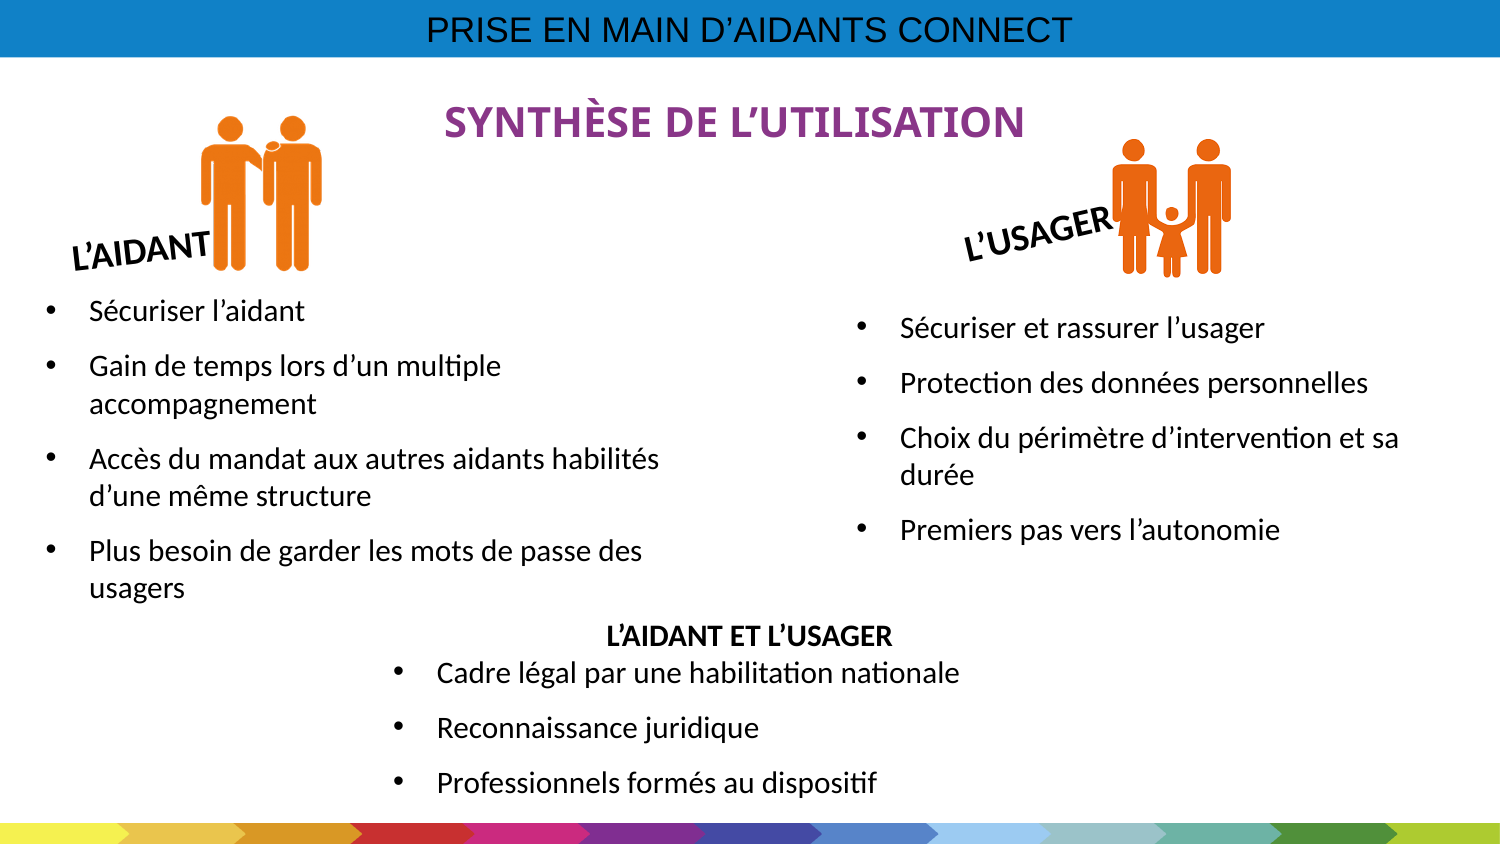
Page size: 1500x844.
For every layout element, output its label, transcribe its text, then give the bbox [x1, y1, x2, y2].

text_box L’AIDANT [53, 206, 252, 288]
picture [0, 823, 1500, 844]
text_box L’USAGER [943, 173, 1164, 281]
text_box Sécuriser l’aidant Gain de temps lors d’un multiple accompagnement Accès du mandat aux autres aidants habilités d’une même structure Plus besoin de garder les mots de passe des usagers [27, 208, 723, 688]
title PRISE EN MAIN D’AIDANTS CONNECT [0, 0, 1500, 58]
text_box Sécuriser et rassurer l’usager Protection des données personnelles Choix du périmètre d’intervention et sa durée Premiers pas vers l’autonomie [838, 262, 1489, 555]
text_box SYNTHÈSE DE L’UTILISATION [288, 88, 1183, 154]
text_box L’AIDANT ET L’USAGER Cadre légal par une habilitation nationale Reconnaissance juridique Professionnels formés au dispositif [374, 607, 1125, 808]
picture [1057, 102, 1277, 262]
picture [178, 112, 344, 278]
